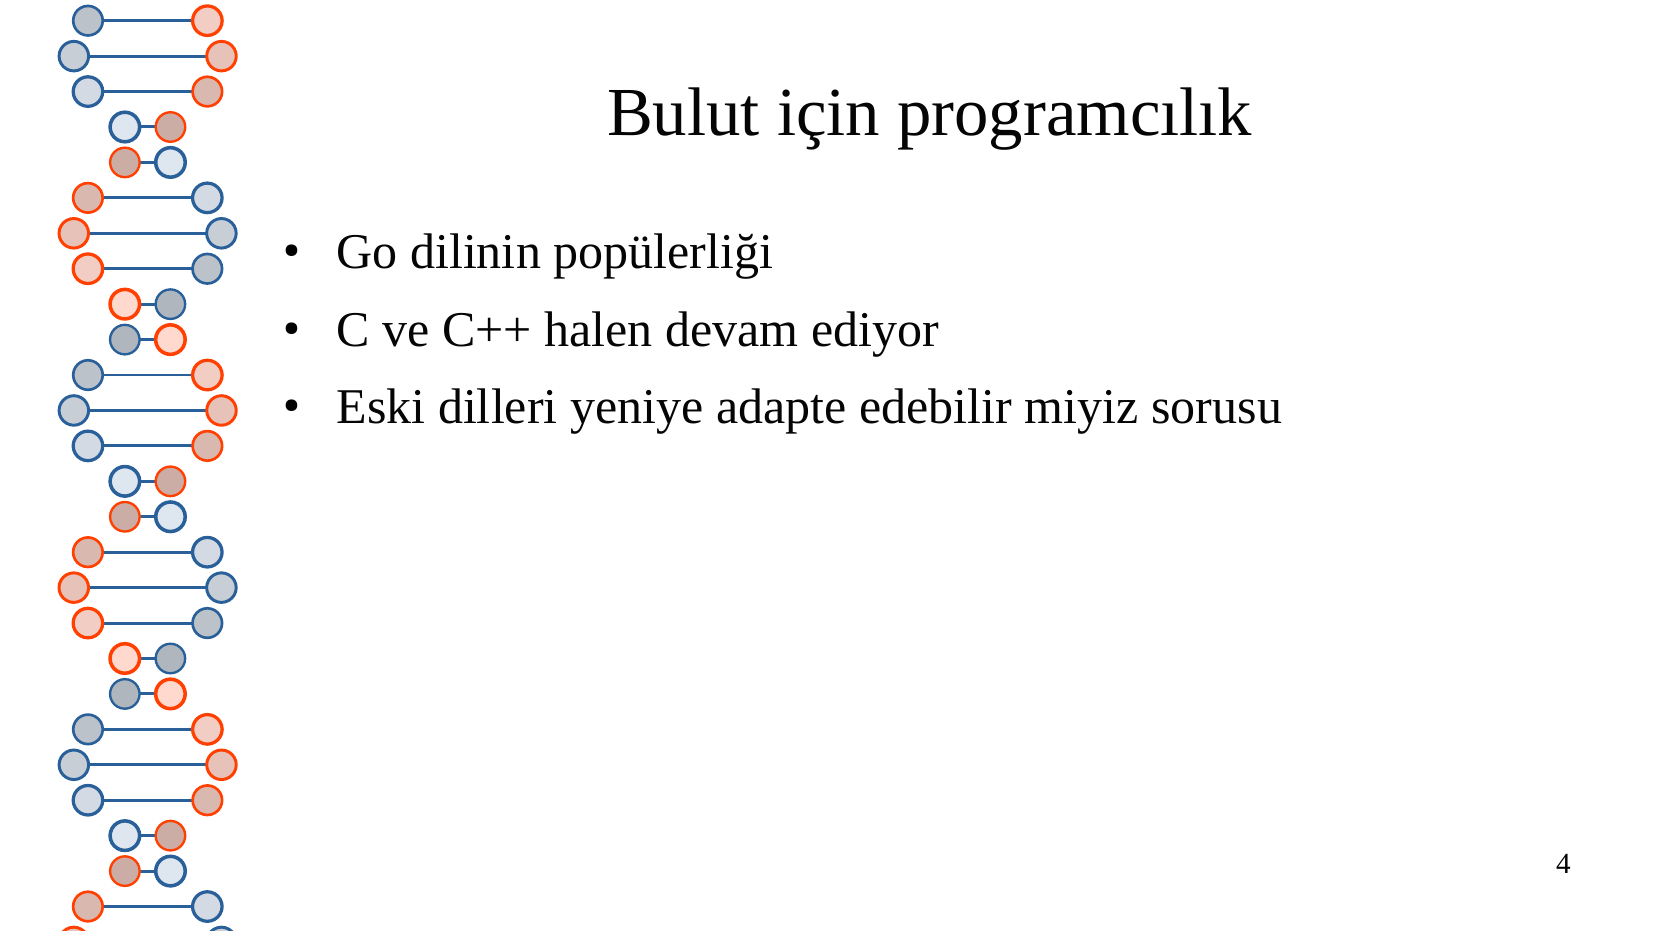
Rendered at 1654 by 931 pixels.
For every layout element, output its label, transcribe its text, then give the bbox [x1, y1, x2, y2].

list Go dilinin popülerliği C ve C++ halen devam ediyor Eski dilleri yeniye adapte edebilir miyiz sorusu [265, 224, 1595, 764]
title Bulut için programcılık [265, 35, 1595, 189]
